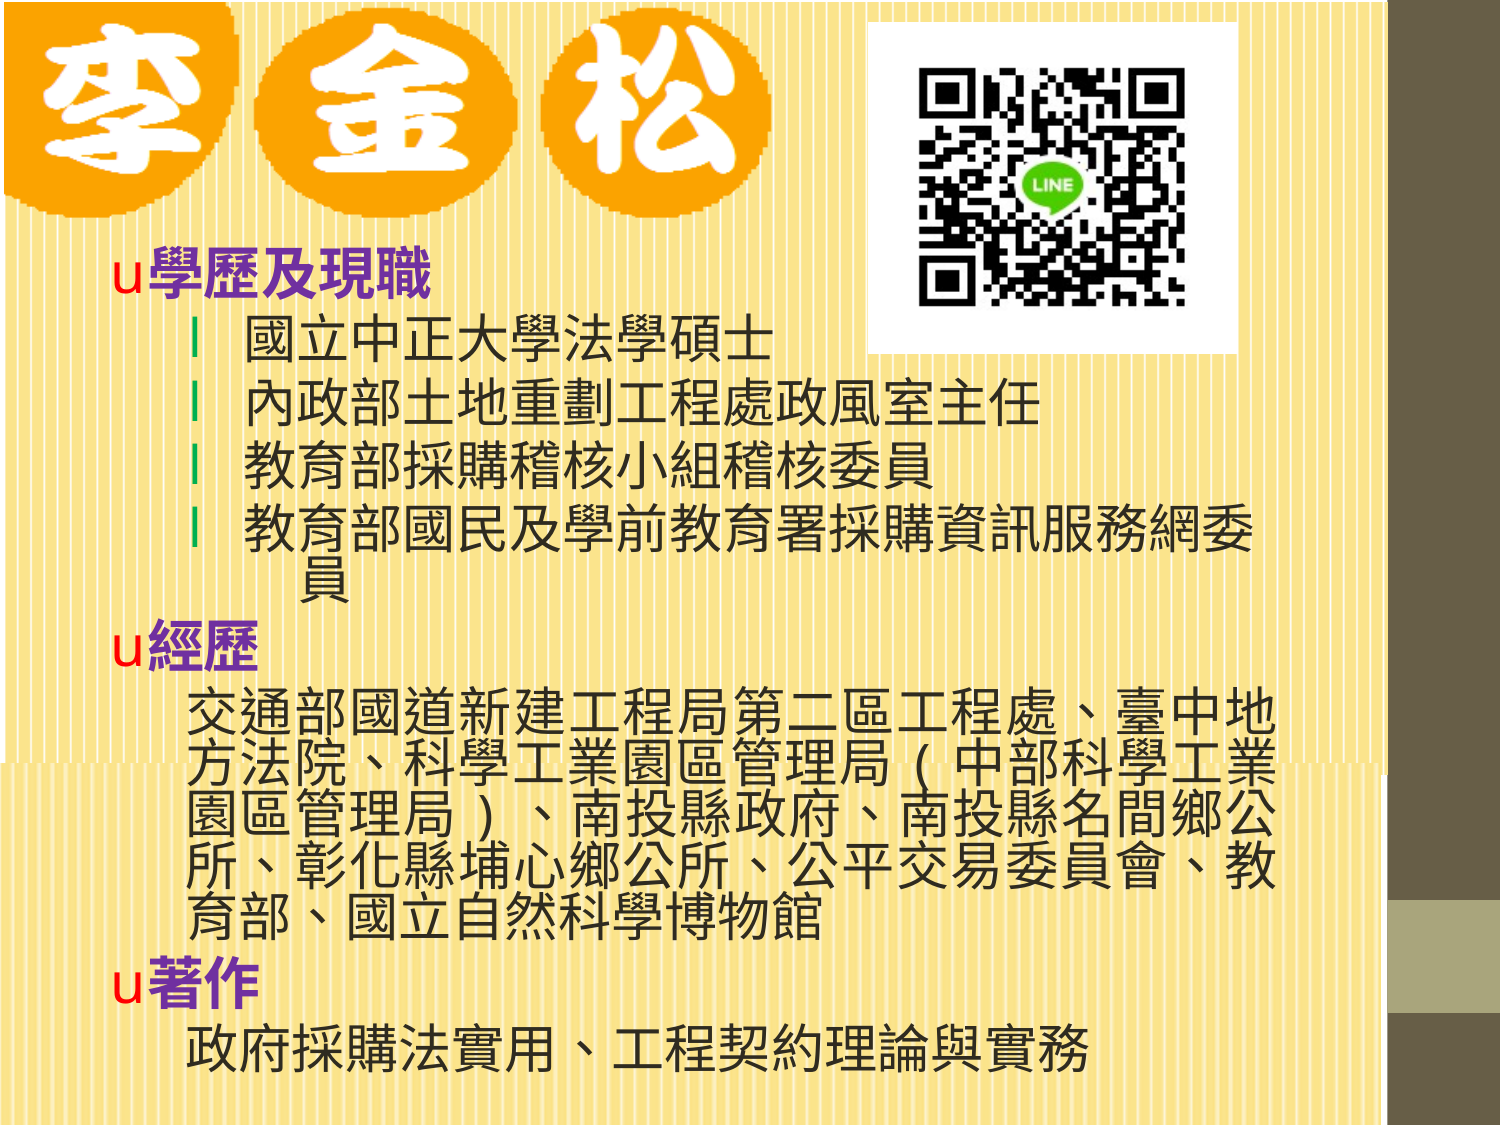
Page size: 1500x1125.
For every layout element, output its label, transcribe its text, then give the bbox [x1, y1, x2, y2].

picture [0, 2, 1388, 1125]
list 學歷及現職 國立中正大學法學碩士 內政部土地重劃工程處政風室主任 教育部採購稽核小組稽核委員 教育部國民及學前教育署採購資訊服務網委員 經歷 交通部國道新建工程局第二區工程處、臺中地方法院、科學工業園區管理局(中部科學工業園區管理局)、南投縣政府、南投縣名間鄉公所、彰化縣埔心鄉公所、公平交易委員會、教育部、國立自然科學博物館 著作 政府採購法實用、工程契約理論與實務 [58, 243, 1294, 1090]
